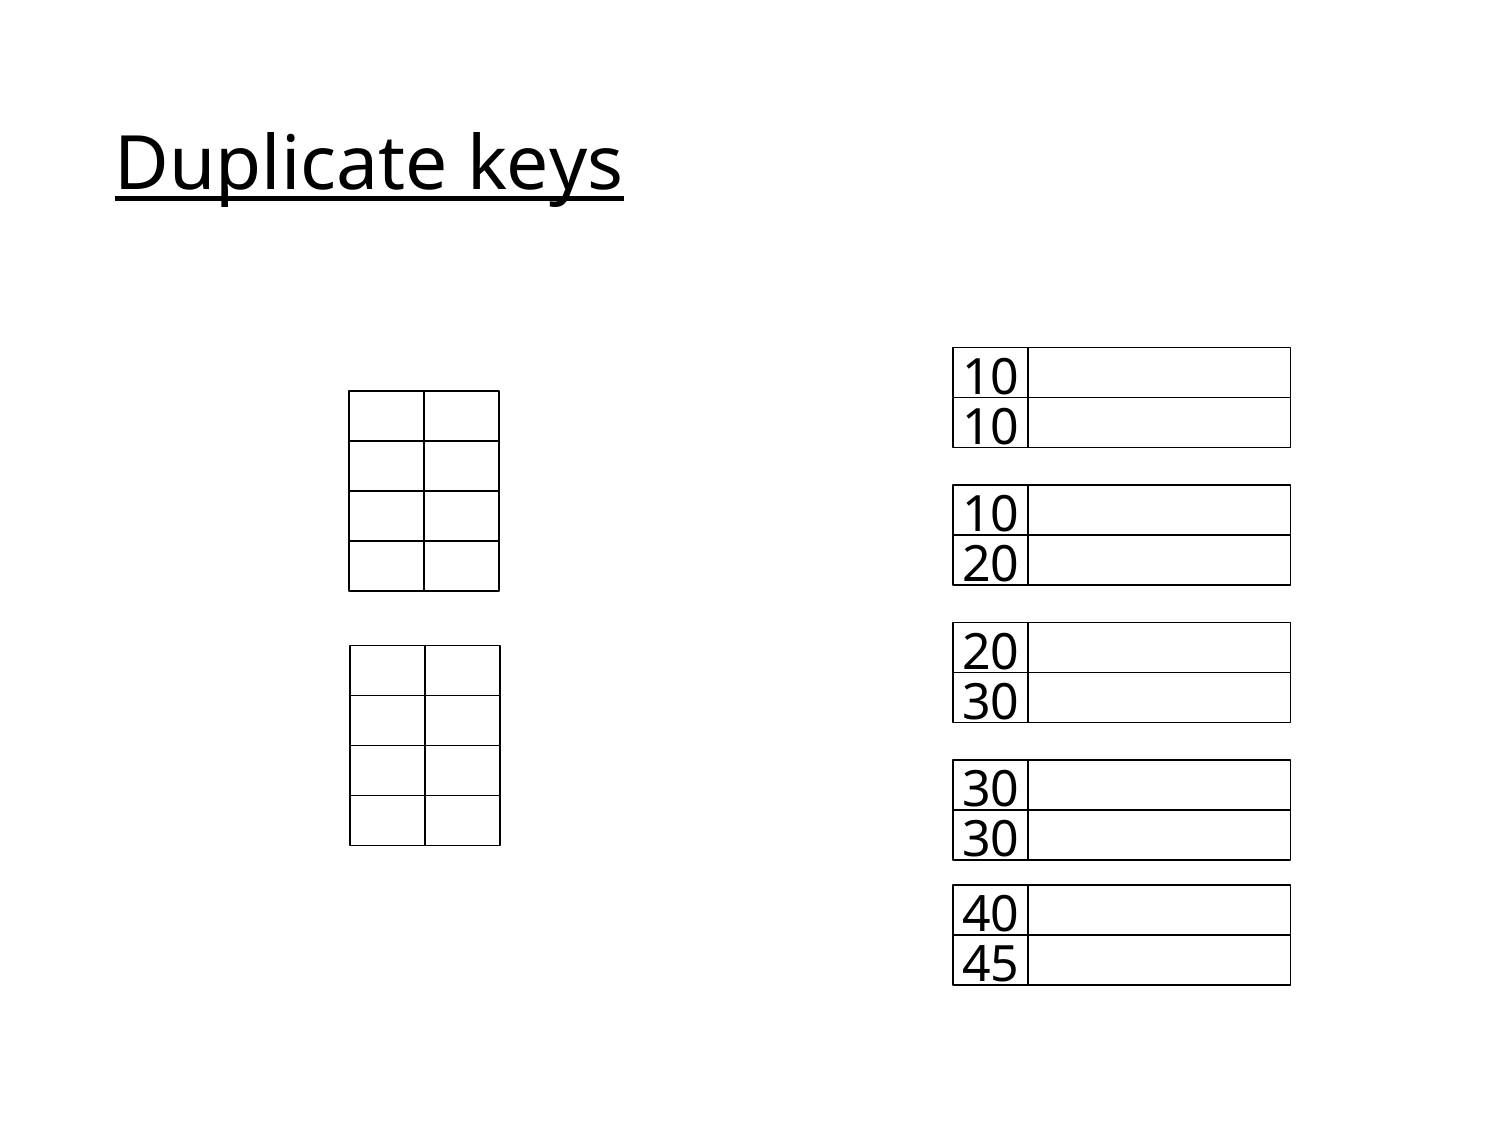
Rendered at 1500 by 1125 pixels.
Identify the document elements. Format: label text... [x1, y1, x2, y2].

text_box 20 [953, 536, 1028, 586]
text_box 10 [953, 485, 1028, 536]
text_box [1028, 347, 1291, 448]
text_box [1028, 760, 1291, 861]
text_box 20 [953, 622, 1028, 673]
text_box 40 [953, 885, 1028, 936]
text_box [348, 390, 499, 591]
text_box [350, 645, 501, 846]
text_box [1028, 622, 1291, 723]
text_box 10 [953, 398, 1028, 448]
text_box 10 [953, 347, 1028, 398]
text_box 30 [953, 673, 1028, 723]
text_box [1028, 485, 1291, 586]
text_box 30 [953, 811, 1028, 861]
text_box [1028, 885, 1291, 986]
text_box 30 [953, 760, 1028, 811]
title Duplicate keys [99, 99, 826, 215]
text_box 45 [953, 936, 1028, 986]
